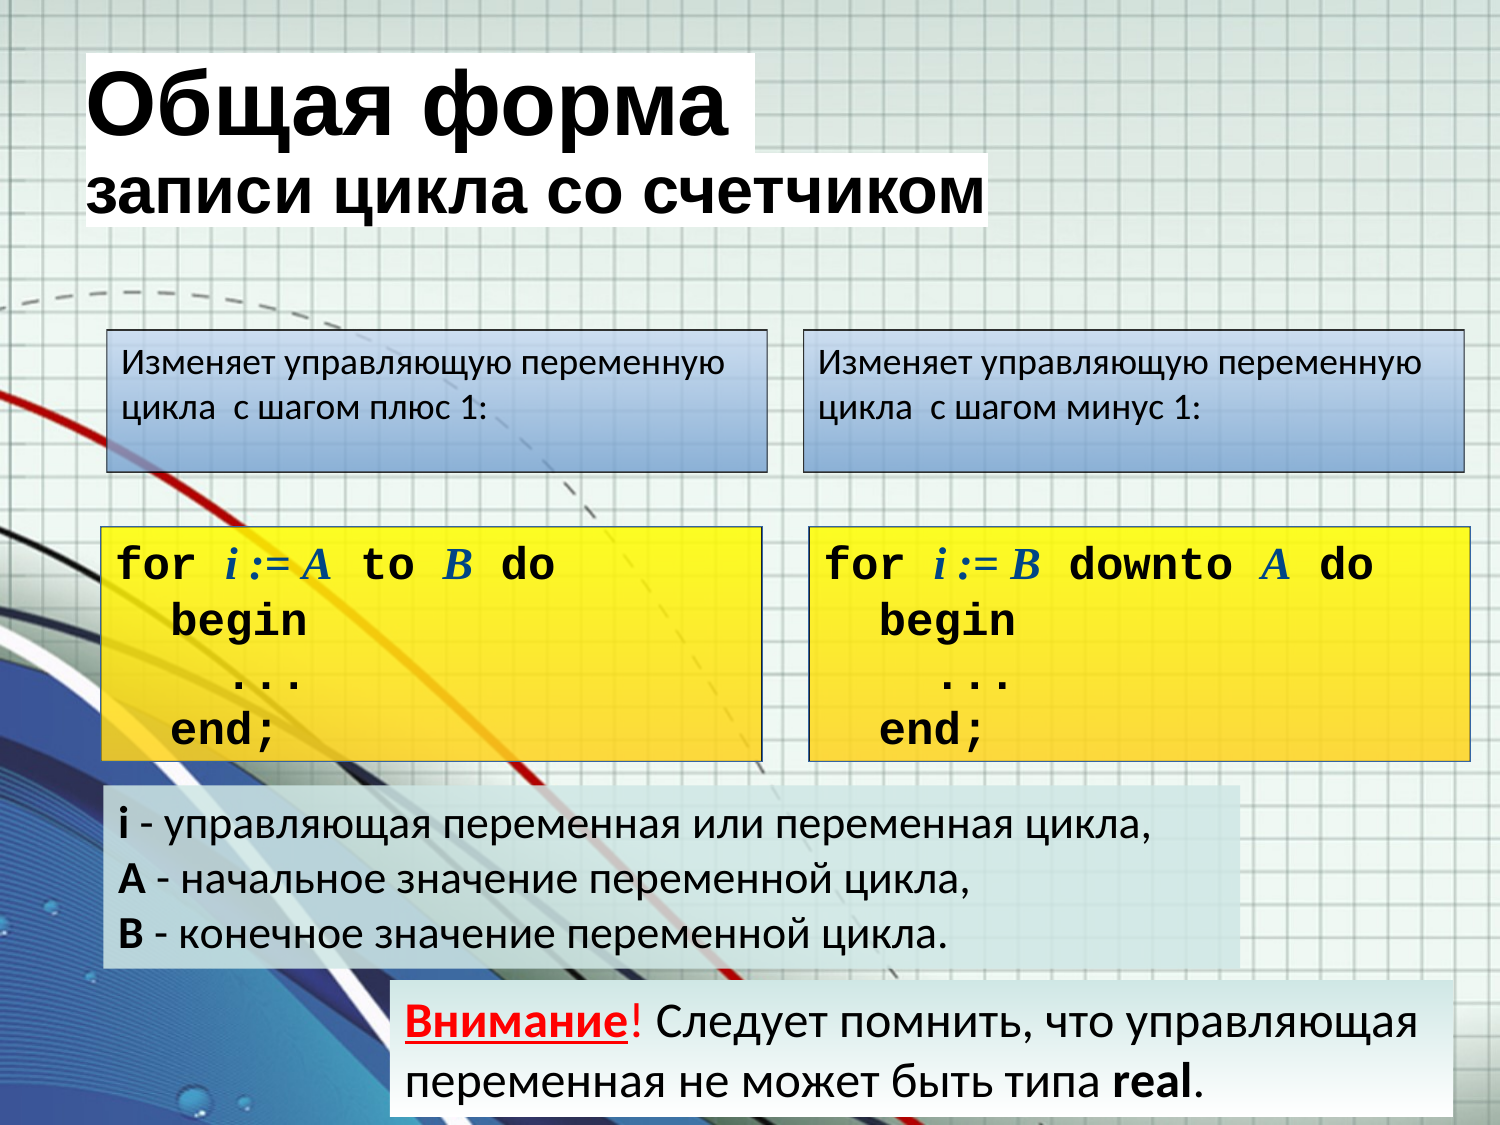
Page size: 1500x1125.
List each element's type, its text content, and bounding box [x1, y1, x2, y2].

picture [0, 0, 1500, 1125]
text_box for i := A to B do begin ... end; [100, 526, 763, 762]
text_box Изменяет управляющую переменную цикла с шагом минус 1: [803, 329, 1465, 473]
text_box for i := B downto A do begin ... end; [808, 526, 1471, 762]
text_box Внимание! Следует помнить, что управляющая переменная не может быть типа real. [389, 980, 1453, 1117]
text_box Изменяет управляющую переменную цикла с шагом плюс 1: [106, 329, 768, 473]
text_box i - управляющая переменная или переменная цикла, А - начальное значение переменной цикла, В - конечное значение переменной цикла. [103, 785, 1241, 969]
title Общая форма записи цикла со счетчиком [70, 43, 1397, 241]
